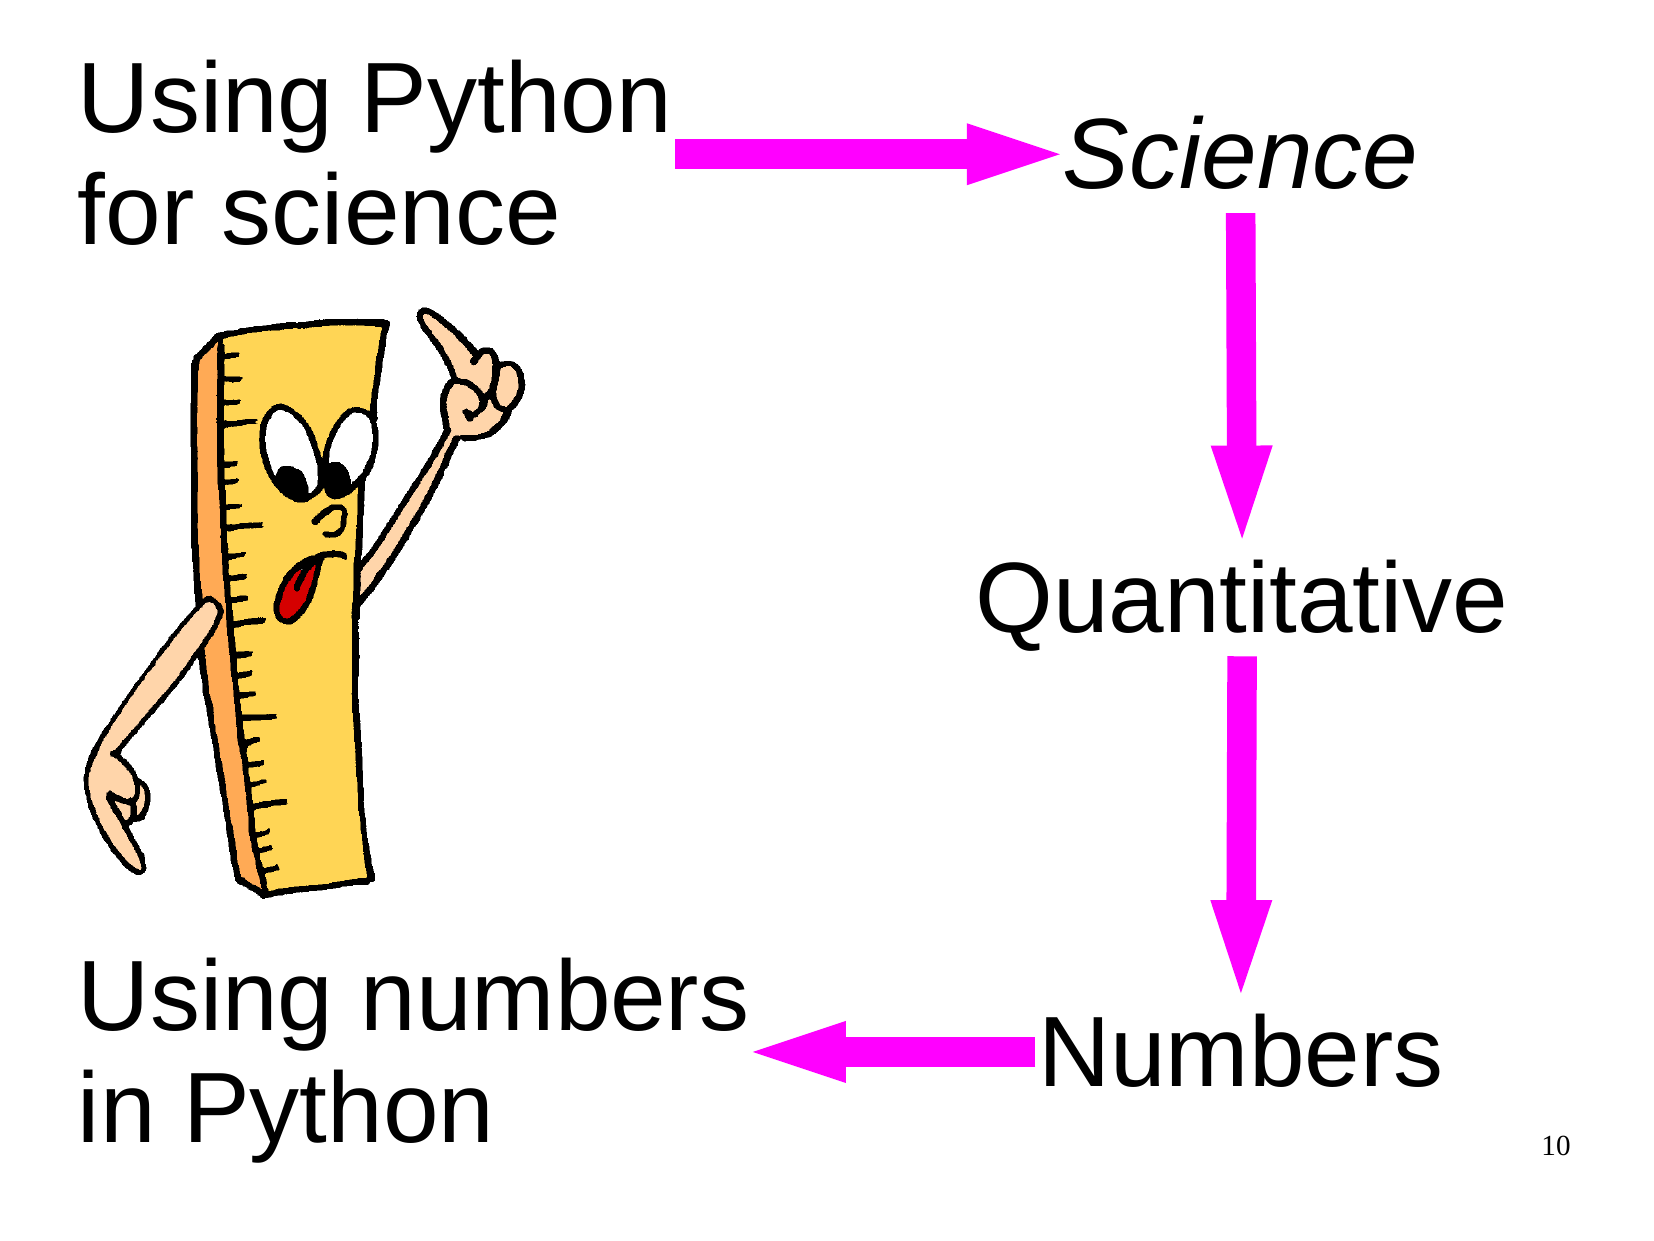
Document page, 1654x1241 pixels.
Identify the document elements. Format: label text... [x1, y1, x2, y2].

text_box Quantitative [972, 538, 1512, 657]
text_box Numbers [1035, 993, 1447, 1111]
text_box Science [1059, 95, 1422, 214]
picture [75, 301, 534, 922]
text_box Using numbers in Python [75, 937, 753, 1167]
text_box Using Python for science [75, 39, 676, 269]
